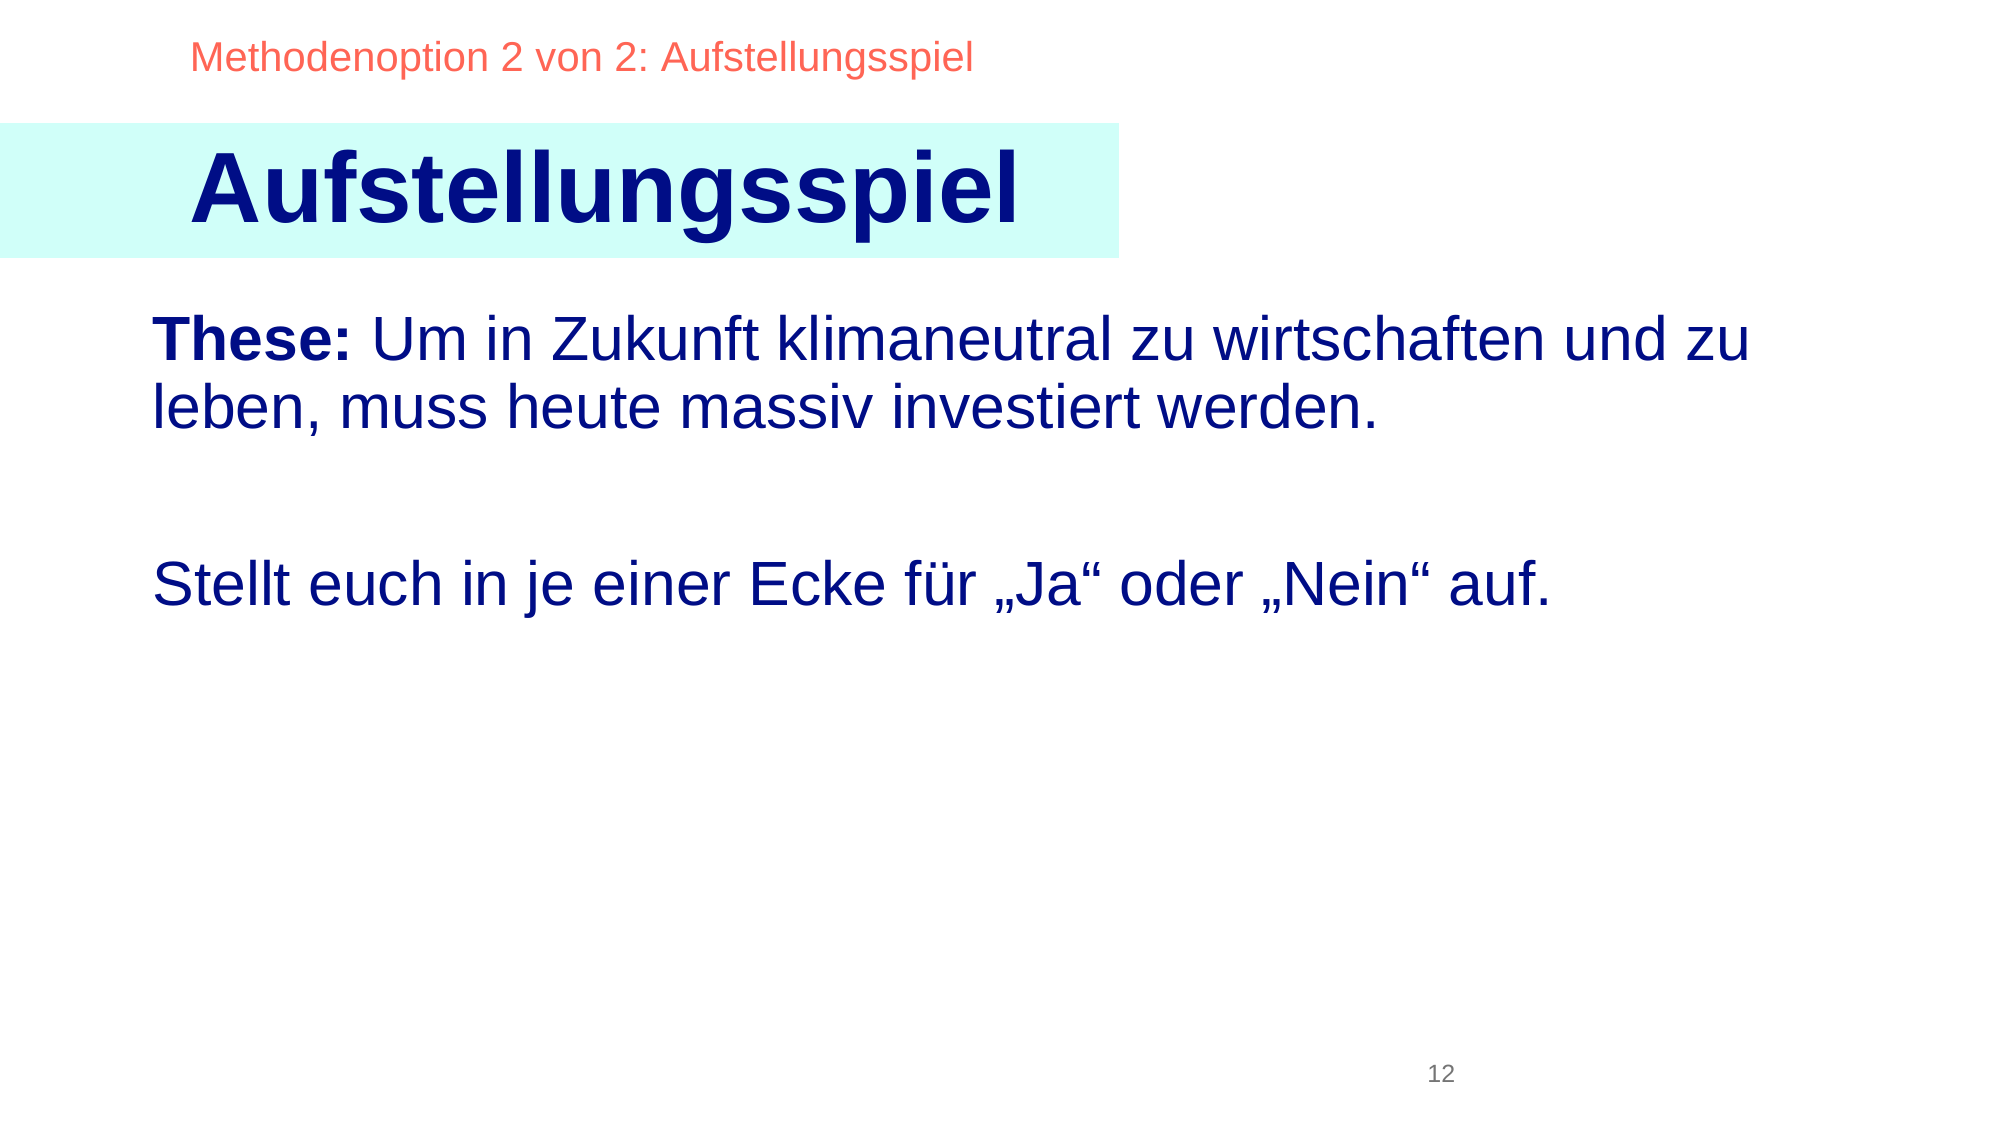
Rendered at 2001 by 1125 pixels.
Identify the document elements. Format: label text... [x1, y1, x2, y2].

list Methodenoption 2 von 2: Aufstellungsspiel [137, 27, 1119, 107]
list These: Um in Zukunft klimaneutral zu wirtschaften und zu leben, muss heute massiv investiert werden. Stellt euch in je einer Ecke für „Ja“ oder „Nein“ auf. [137, 299, 1863, 1014]
list Aufstellungsspiel [137, 129, 1093, 258]
